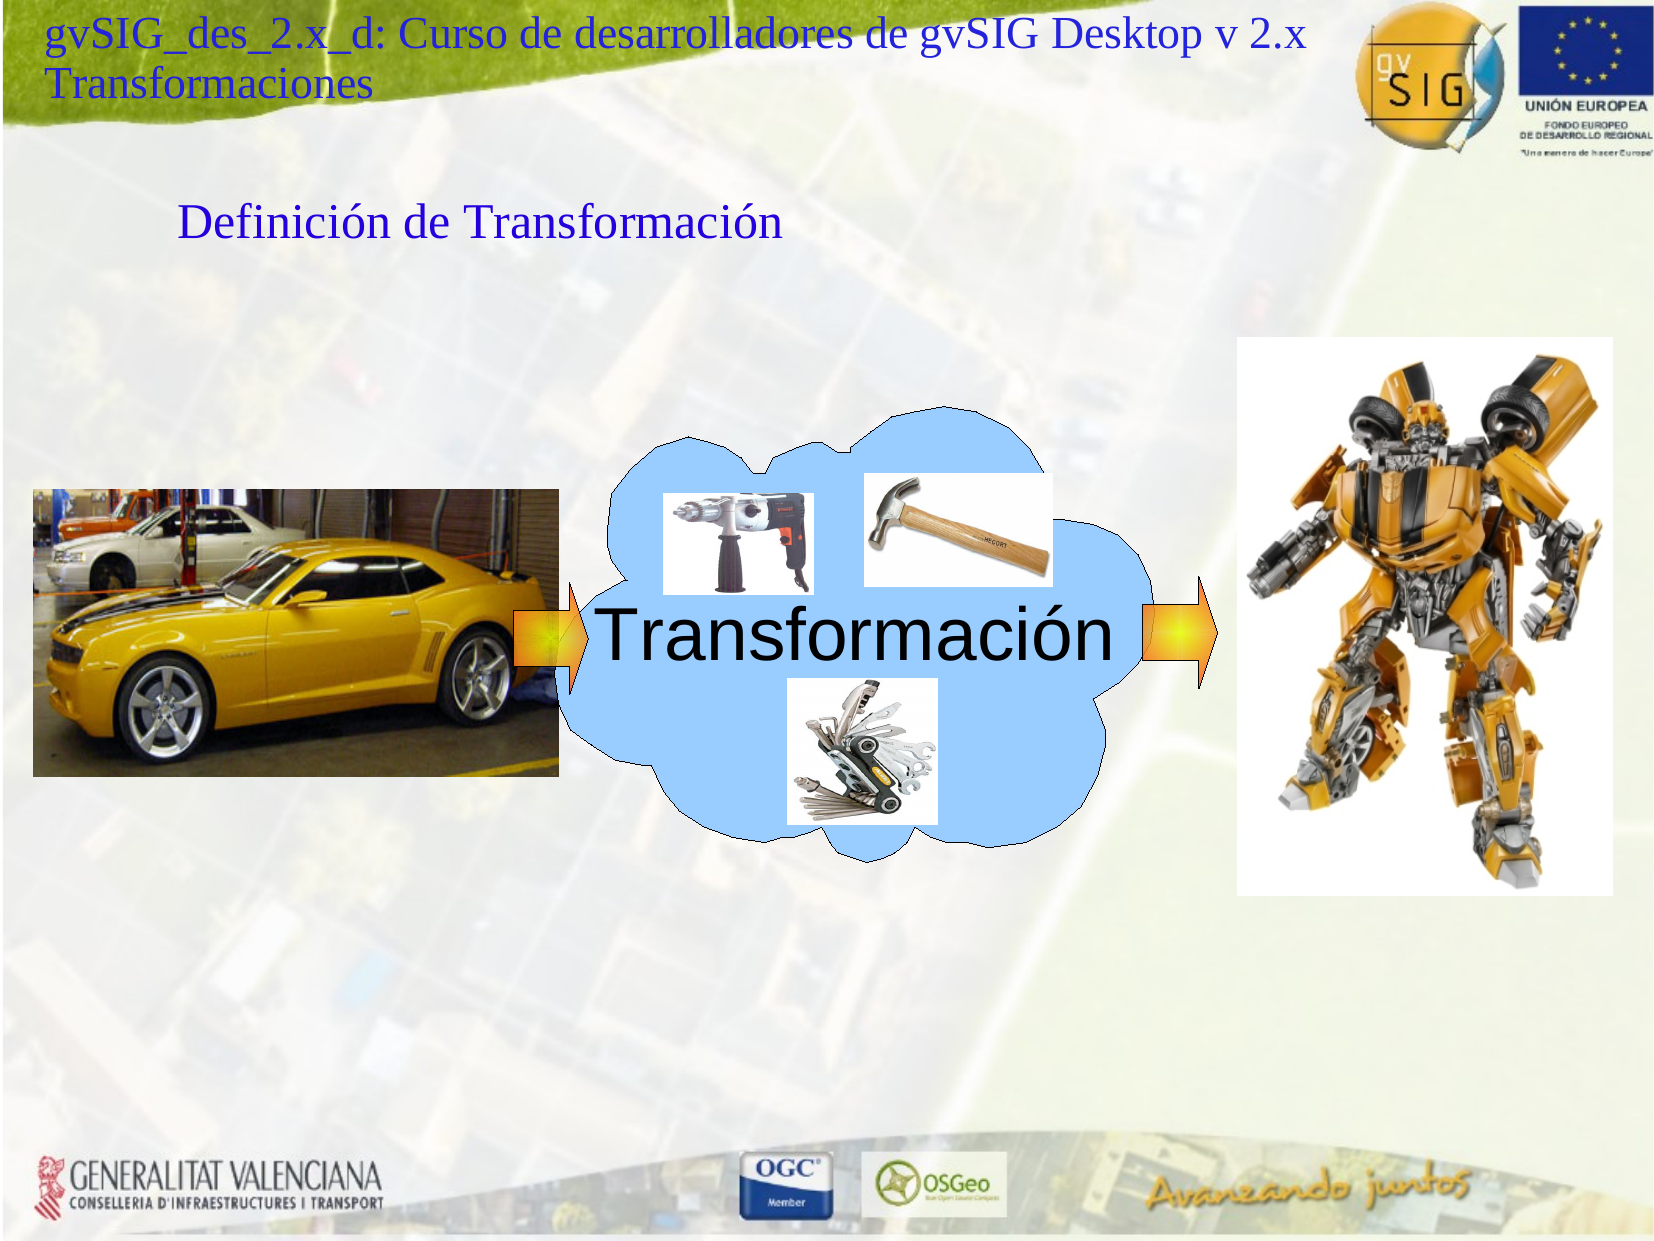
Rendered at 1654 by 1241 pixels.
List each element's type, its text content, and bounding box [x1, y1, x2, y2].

text_box [513, 582, 589, 695]
text_box [1142, 576, 1218, 689]
title Definición de Transformación [177, 95, 1329, 347]
picture [2, 0, 1654, 1241]
text_box Transformación [554, 406, 1154, 863]
